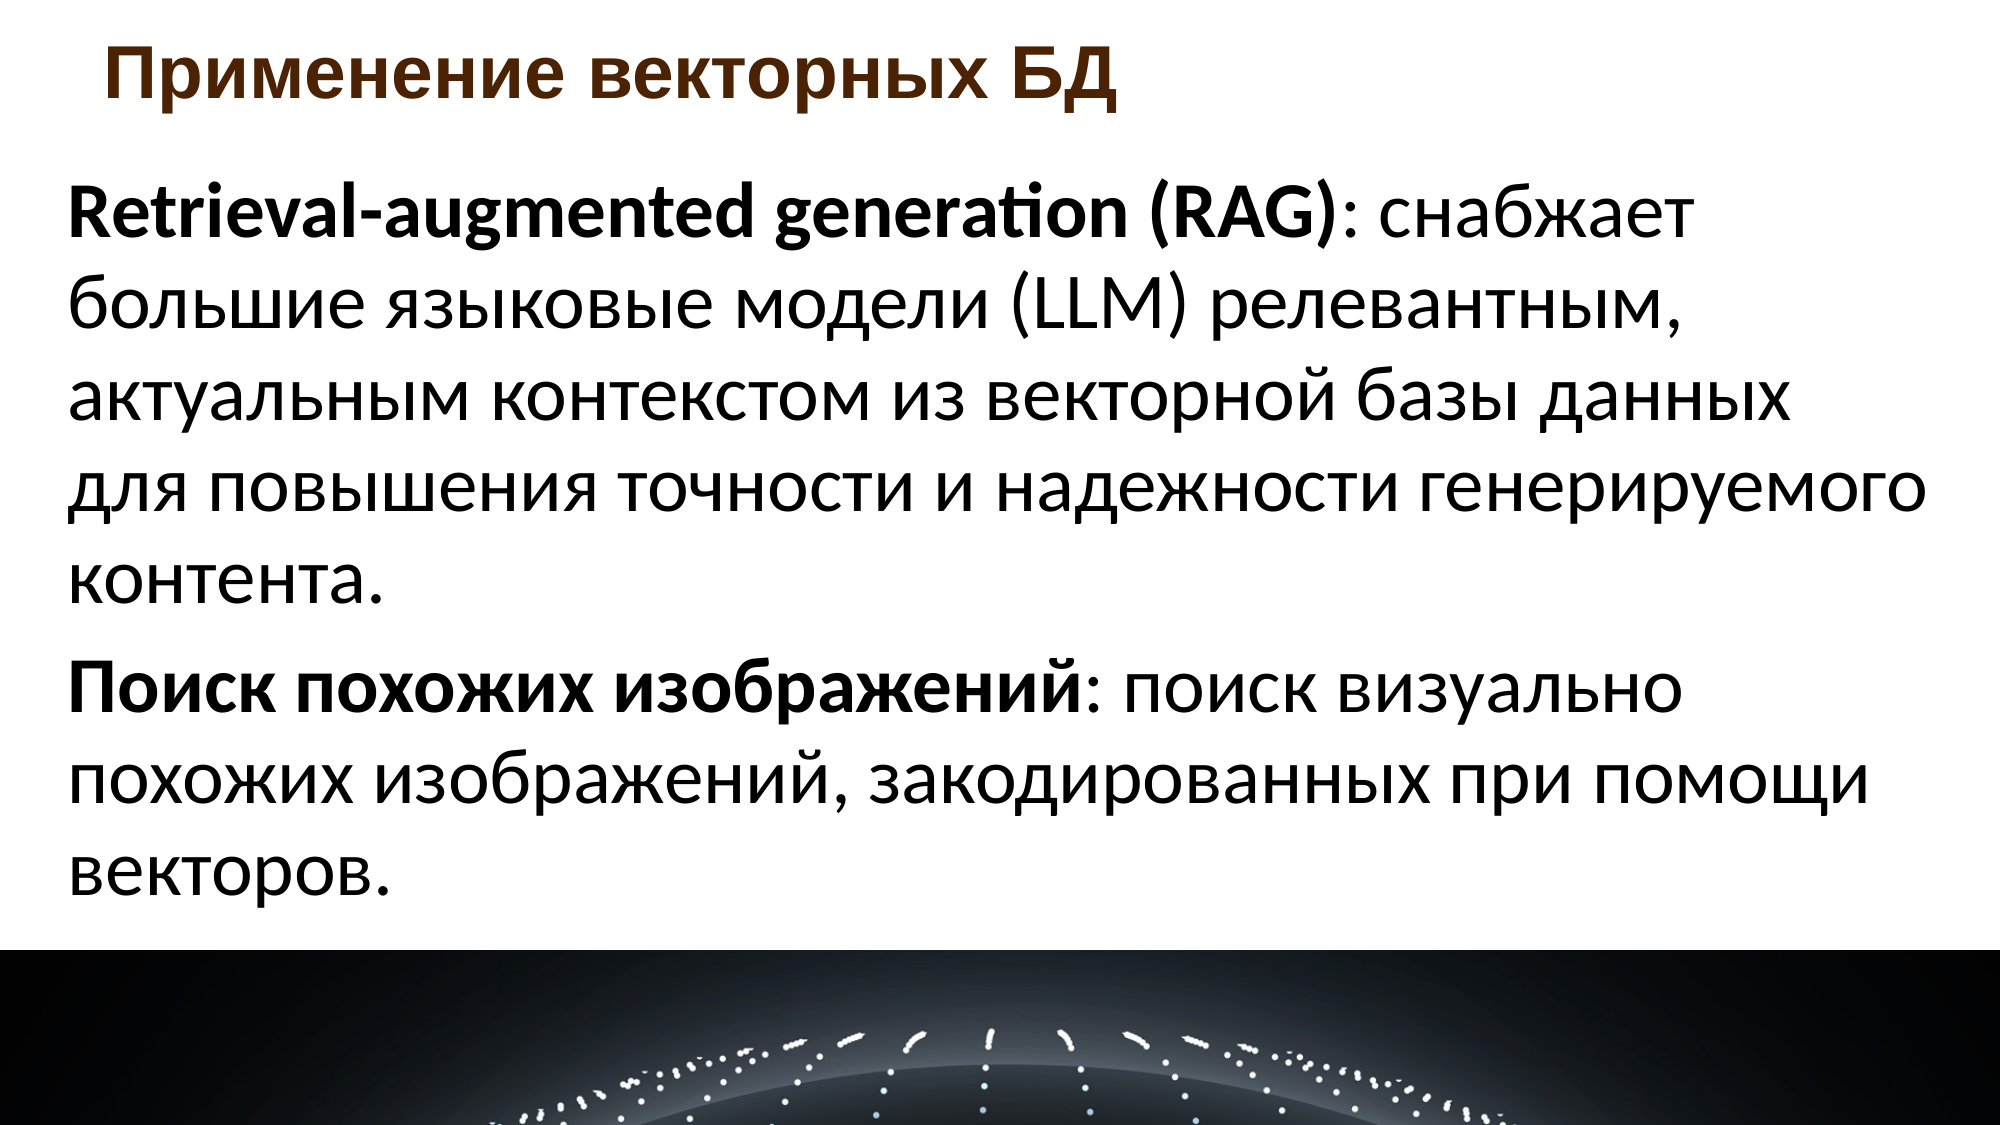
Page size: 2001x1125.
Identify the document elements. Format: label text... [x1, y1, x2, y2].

picture [0, 950, 2000, 1125]
text_box Применение векторных БД [88, 23, 1949, 142]
text_box Retrieval-augmented generation (RAG): снабжает большие языковые модели (LLM) релевантным, актуальным контекстом из векторной базы данных для повышения точности и надежности генерируемого контента. Поиск похожих изображений: поиск визуально похожих изображений, закодированных при помощи векторов. [53, 158, 1943, 924]
